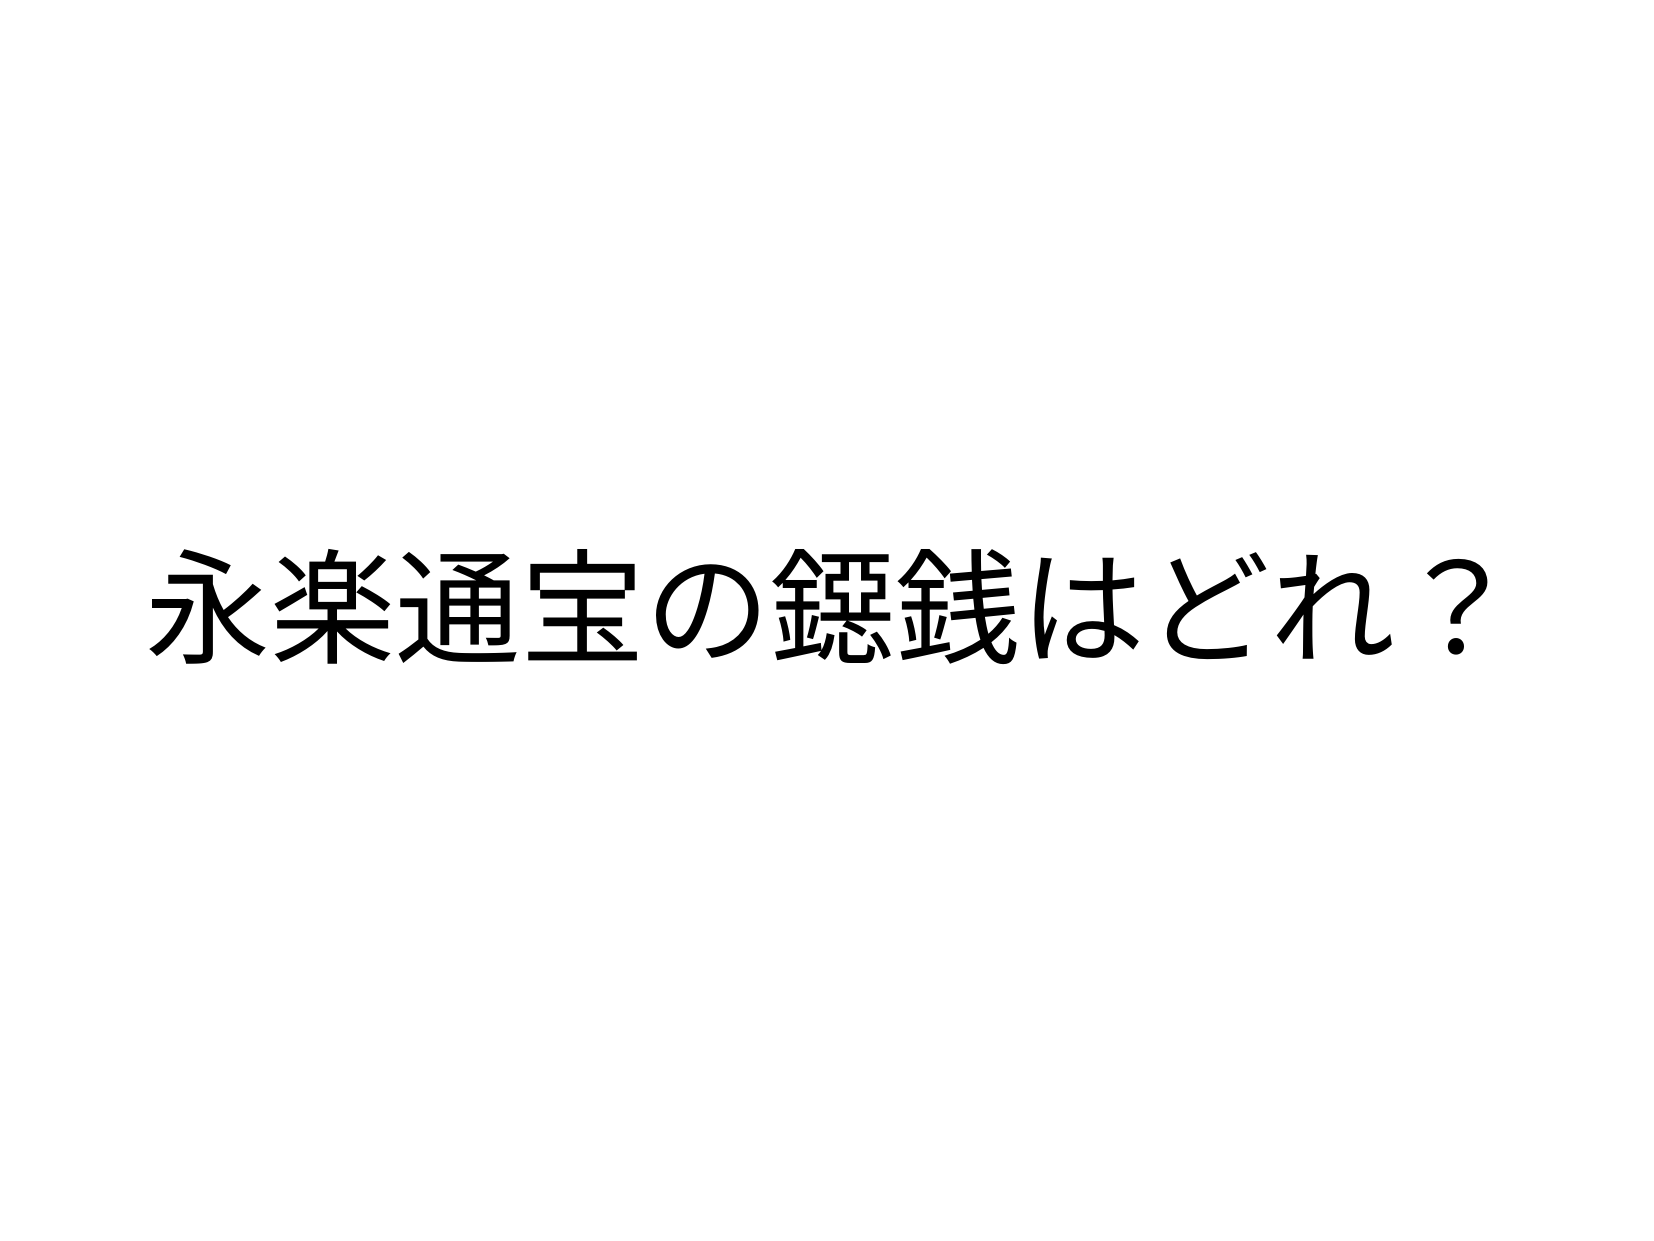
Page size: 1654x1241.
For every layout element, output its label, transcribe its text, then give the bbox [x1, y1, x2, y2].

text_box 永楽通宝の鐚銭はどれ？ [0, 501, 1654, 680]
